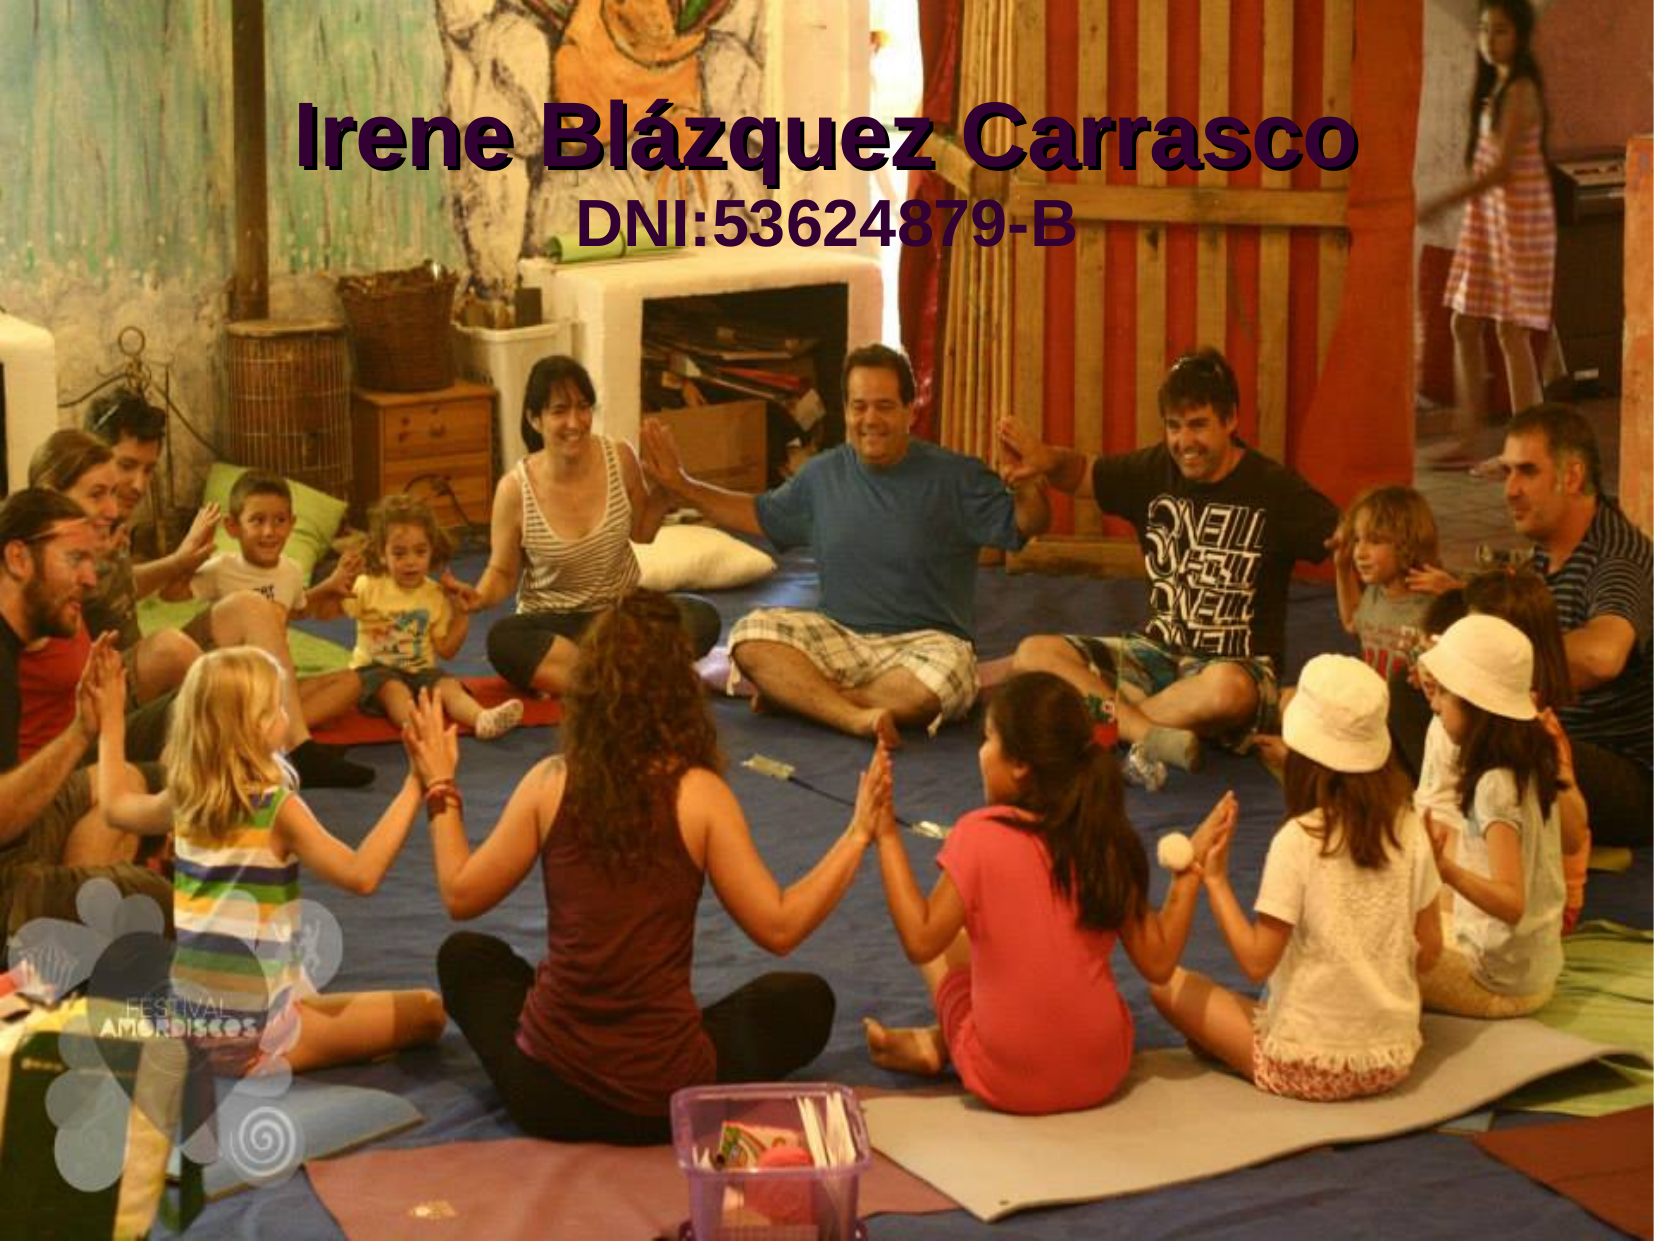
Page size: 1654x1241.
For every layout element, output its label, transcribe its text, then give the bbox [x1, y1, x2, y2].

title Irene Blázquez Carrasco DNI:53624879-B [82, 2, 1571, 343]
picture [0, 0, 1654, 1241]
